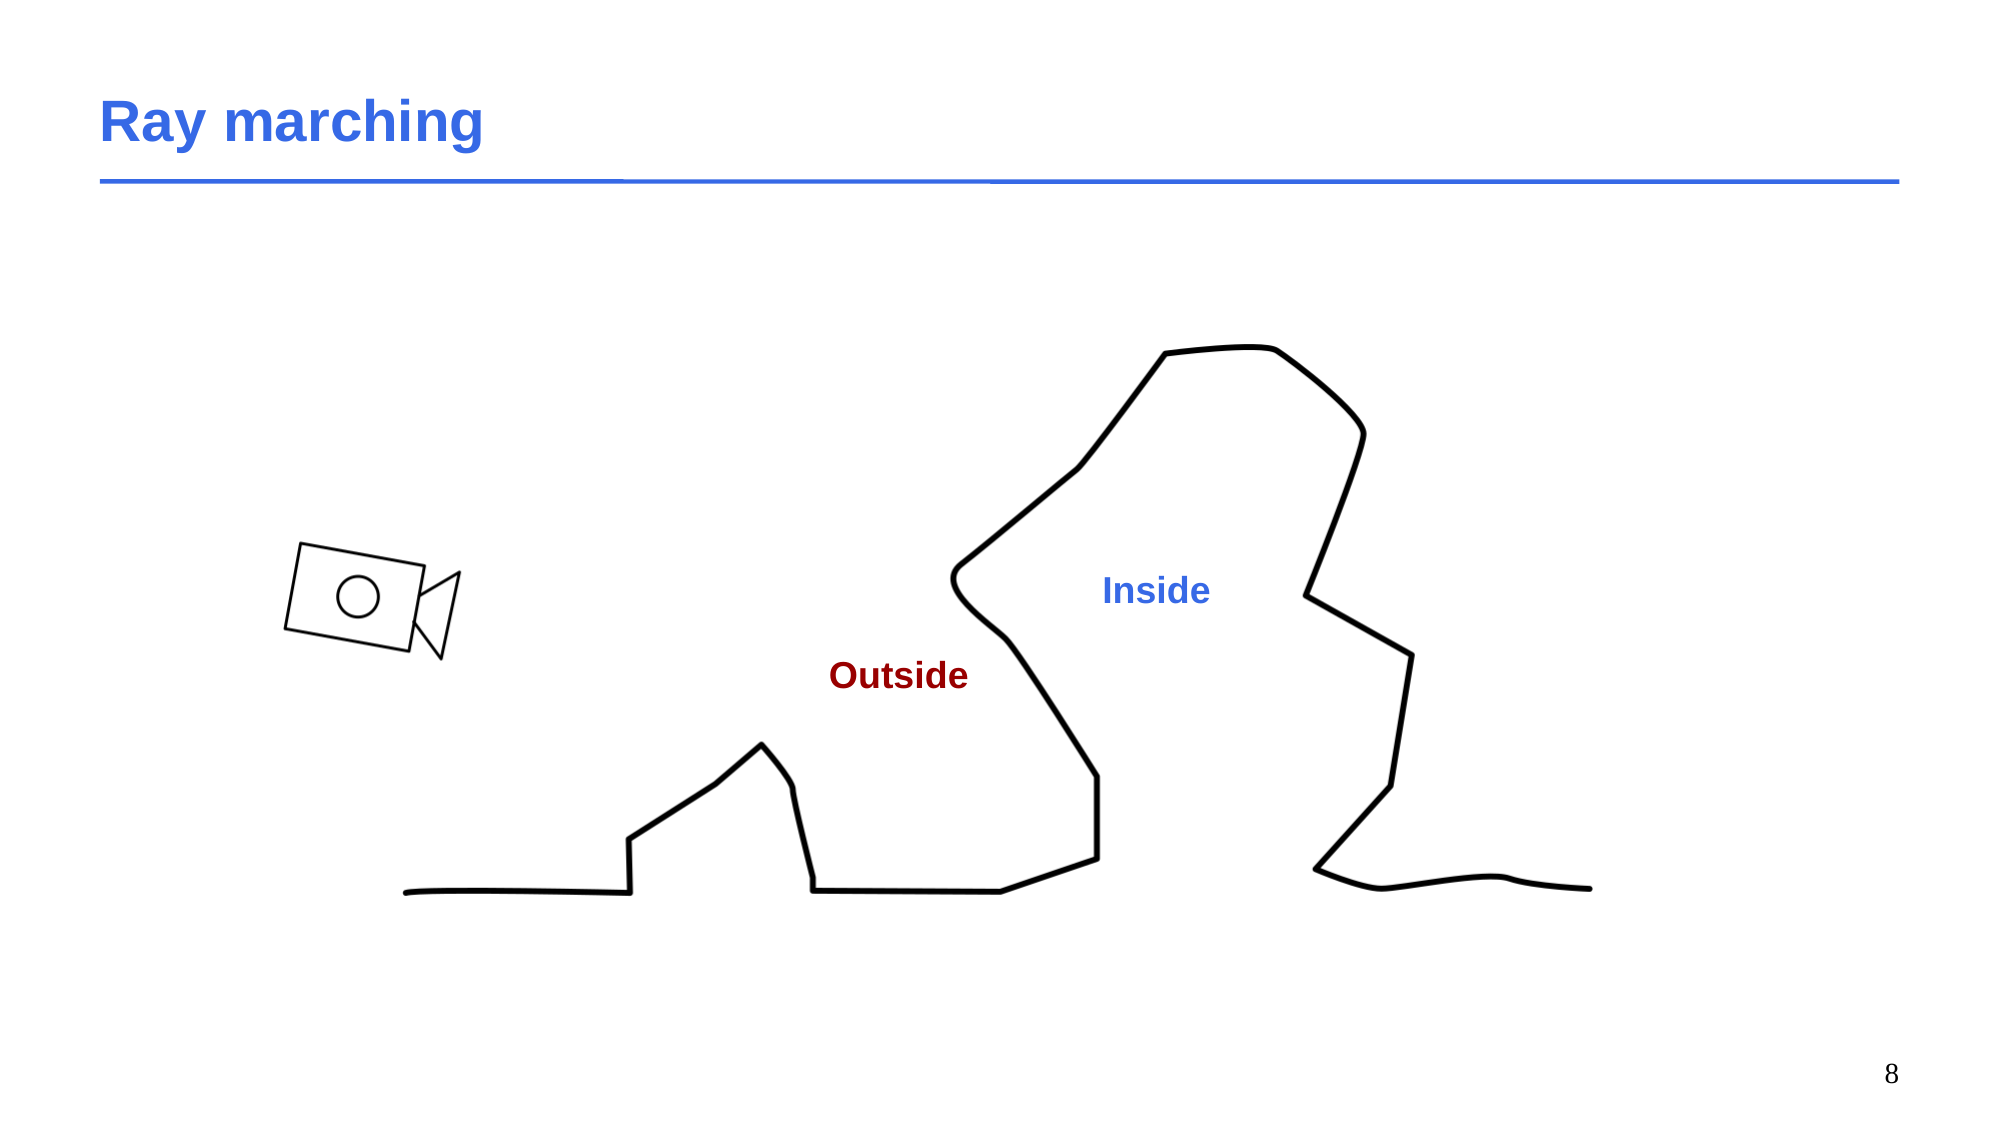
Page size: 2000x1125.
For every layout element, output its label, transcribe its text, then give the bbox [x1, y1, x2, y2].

text_box Inside [1087, 562, 1276, 662]
title Ray marching [99, 27, 1900, 215]
picture [176, 302, 1726, 1048]
